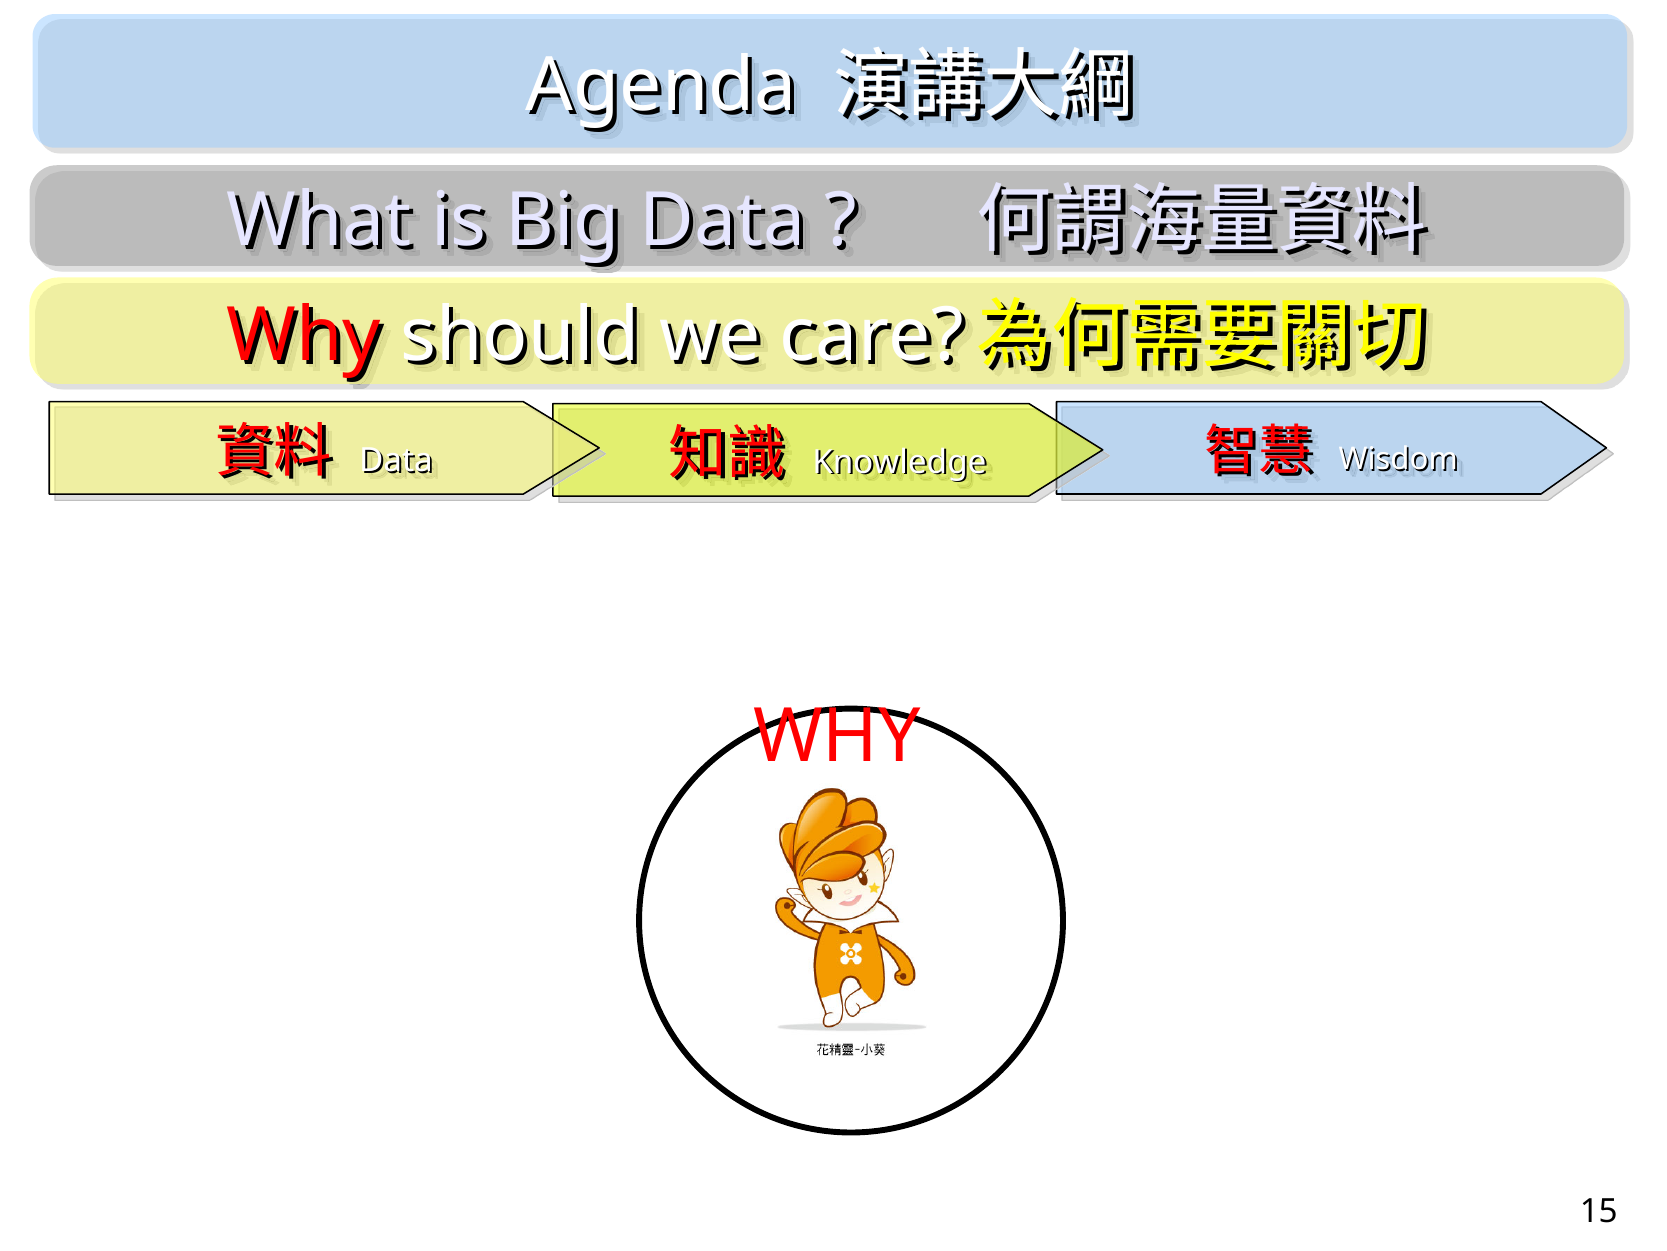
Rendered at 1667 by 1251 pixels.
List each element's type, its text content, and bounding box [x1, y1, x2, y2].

text_box Agenda 演講大綱 [32, 14, 1628, 148]
text_box What is Big Data ? 何謂海量資料 [29, 165, 1625, 266]
text_box Why should we care? 為何需要關切 [29, 277, 1625, 384]
text_box 知識 Knowledge [552, 403, 1103, 497]
text_box WHY [615, 679, 1059, 784]
text_box [639, 784, 1063, 1133]
picture [752, 784, 950, 1069]
text_box 資料 Data [49, 401, 600, 495]
text_box 智慧 Wisdom [1056, 401, 1607, 494]
